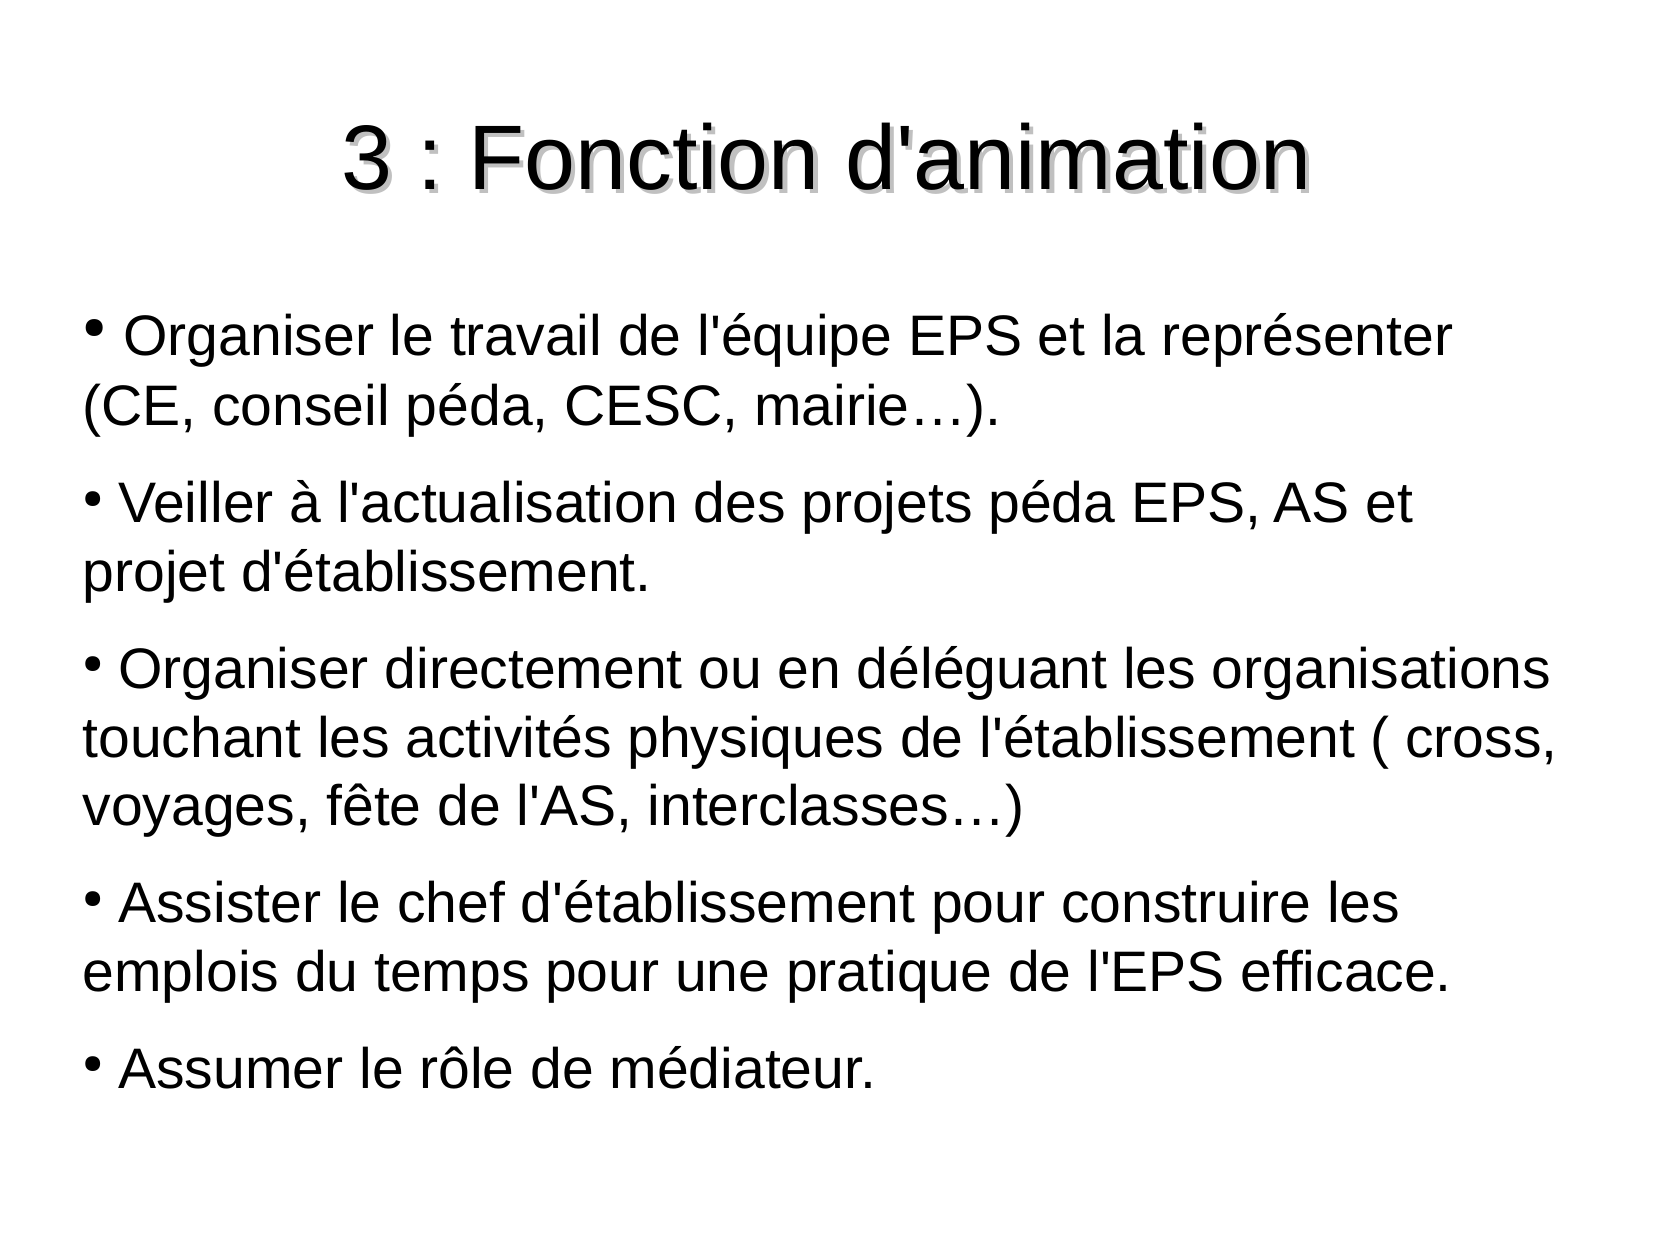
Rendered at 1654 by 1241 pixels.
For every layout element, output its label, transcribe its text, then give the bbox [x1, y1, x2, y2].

list Organiser le travail de l'équipe EPS et la représenter (CE, conseil péda, CESC, mairie…). Veiller à l'actualisation des projets péda EPS, AS et projet d'établissement. Organiser directement ou en déléguant les organisations touchant les activités physiques de l'établissement ( cross, voyages, fête de l'AS, interclasses…) Assister le chef d'établissement pour construire les emplois du temps pour une pratique de l'EPS efficace. Assumer le rôle de médiateur. [82, 290, 1571, 1168]
title 3 : Fonction d'animation [82, 97, 1571, 209]
